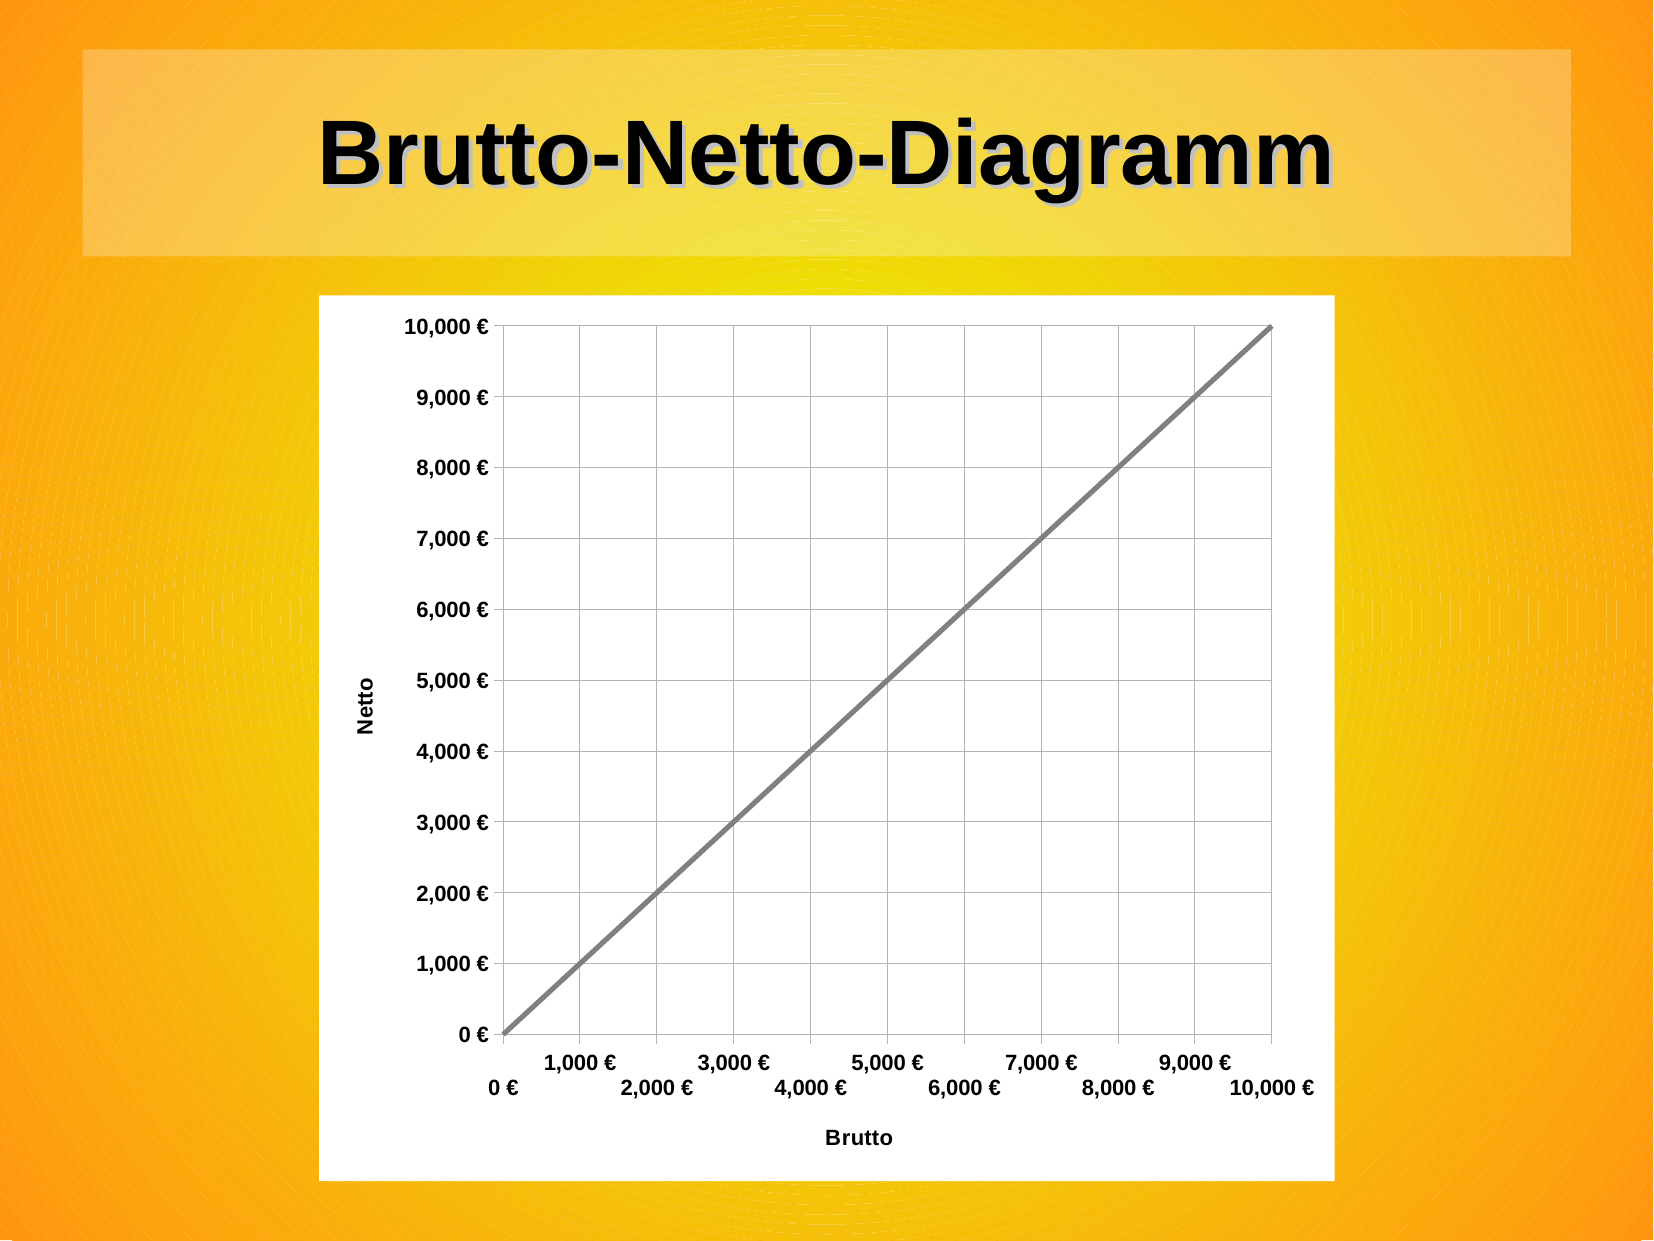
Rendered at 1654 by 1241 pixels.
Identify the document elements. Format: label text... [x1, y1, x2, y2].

title Brutto-Netto-Diagramm [82, 49, 1571, 257]
chart [319, 295, 1335, 1182]
